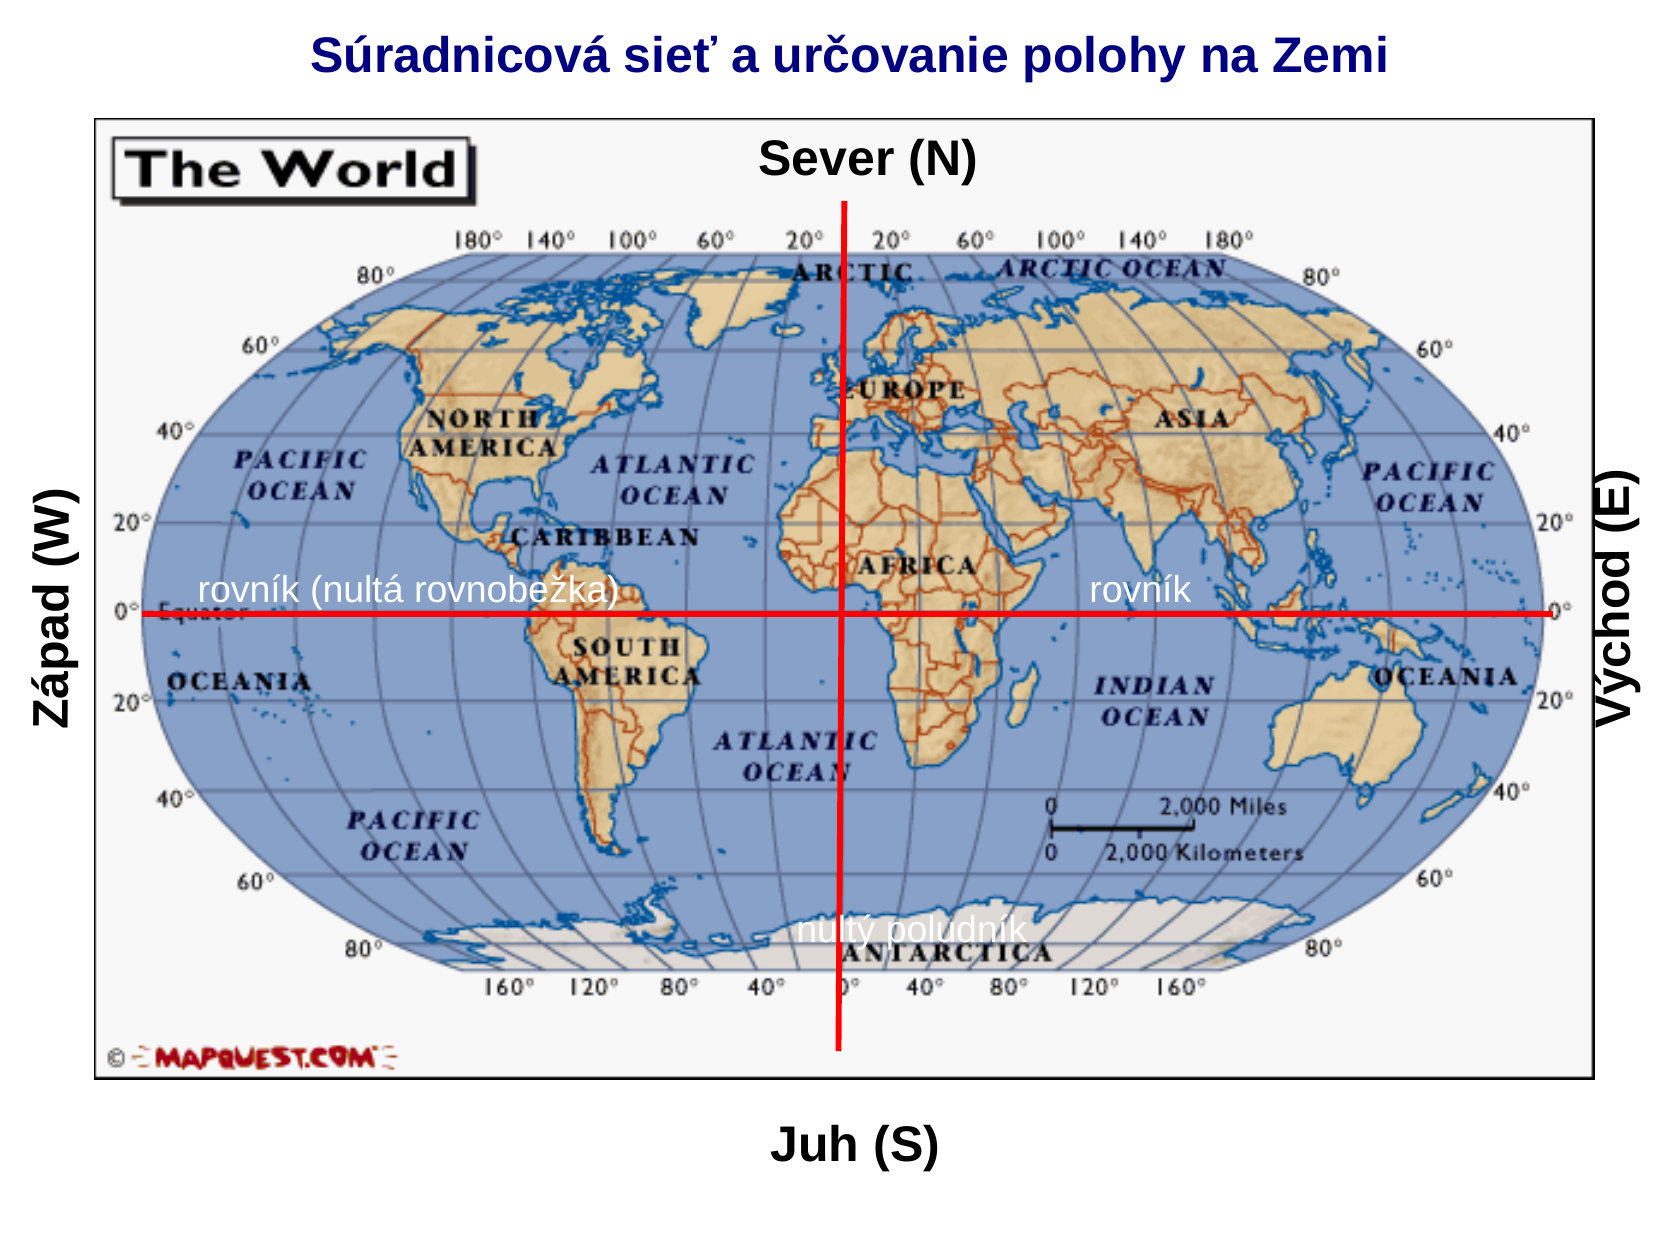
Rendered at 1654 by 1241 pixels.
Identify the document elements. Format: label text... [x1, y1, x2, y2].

text_box Východ (E) [1570, 389, 1644, 745]
text_box rovník [1074, 557, 1394, 615]
text_box Sever (N) [743, 118, 1028, 189]
text_box rovník (nultá rovnobežka) [183, 557, 756, 615]
text_box nultý poludník [781, 897, 1101, 955]
picture [94, 118, 1595, 1080]
text_box Súradnicová sieť a určovanie polohy na Zemi [106, 0, 1595, 156]
text_box Juh (S) [755, 1104, 1040, 1175]
text_box Západ (W) [10, 389, 83, 745]
